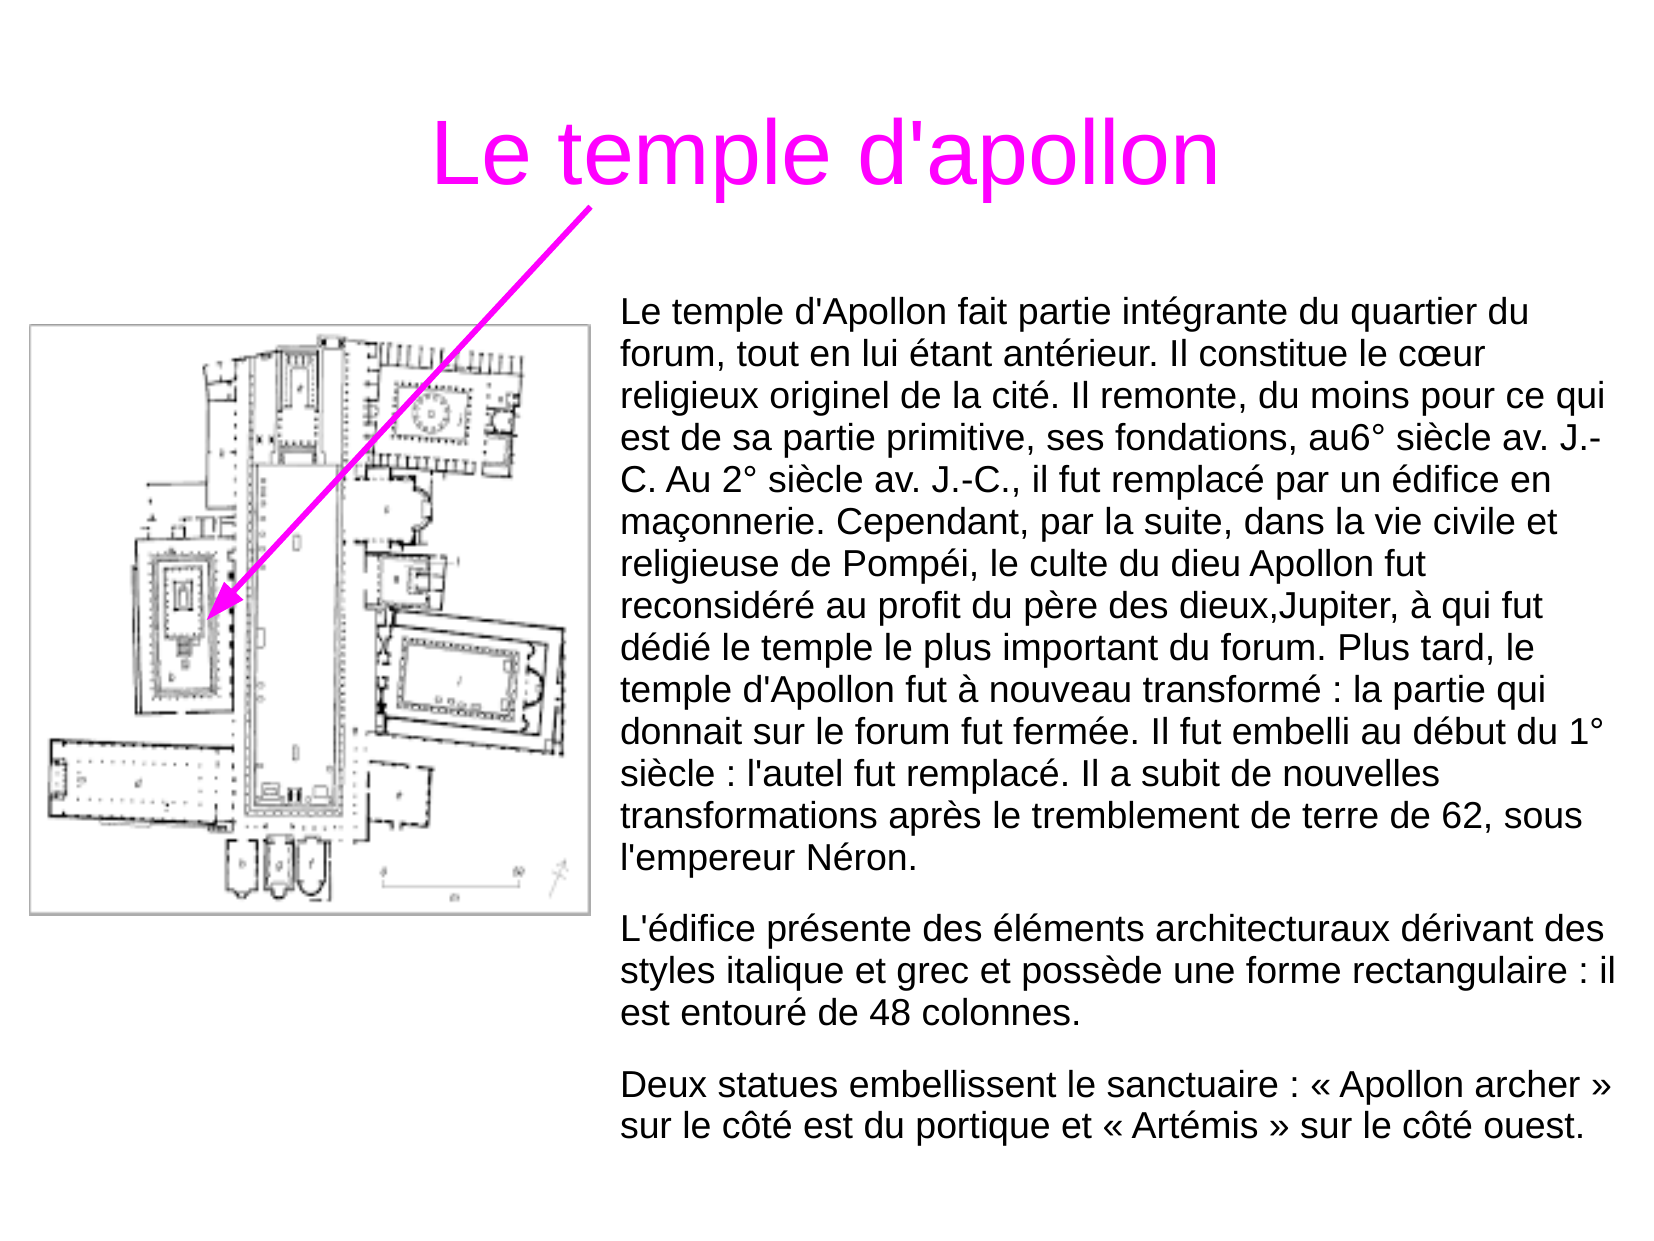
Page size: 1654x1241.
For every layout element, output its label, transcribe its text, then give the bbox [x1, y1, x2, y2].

title Le temple d'apollon [82, 49, 1571, 257]
picture [29, 324, 591, 916]
list Le temple d'Apollon fait partie intégrante du quartier du forum, tout en lui étant antérieur. Il constitue le cœur religieux originel de la cité. Il remonte, du moins pour ce qui est de sa partie primitive, ses fondations, au6° siècle av. J.-C. Au 2° siècle av. J.-C., il fut remplacé par un édifice en maçonnerie. Cependant, par la suite, dans la vie civile et religieuse de Pompéi, le culte du dieu Apollon fut reconsidéré au profit du père des dieux,Jupiter, à qui fut dédié le temple le plus important du forum. Plus tard, le temple d'Apollon fut à nouveau transformé : la partie qui donnait sur le forum fut fermée. Il fut embelli au début du 1° siècle : l'autel fut remplacé. Il a subit de nouvelles transformations après le tremblement de terre de 62, sous l'empereur Néron. L'édifice présente des éléments architecturaux dérivant des styles italique et grec et possède une forme rectangulaire : il est entouré de 48 colonnes. Deux statues embellissent le sanctuaire : « Apollon archer » sur le côté est du portique et « Artémis » sur le côté ouest. [620, 290, 1625, 1149]
